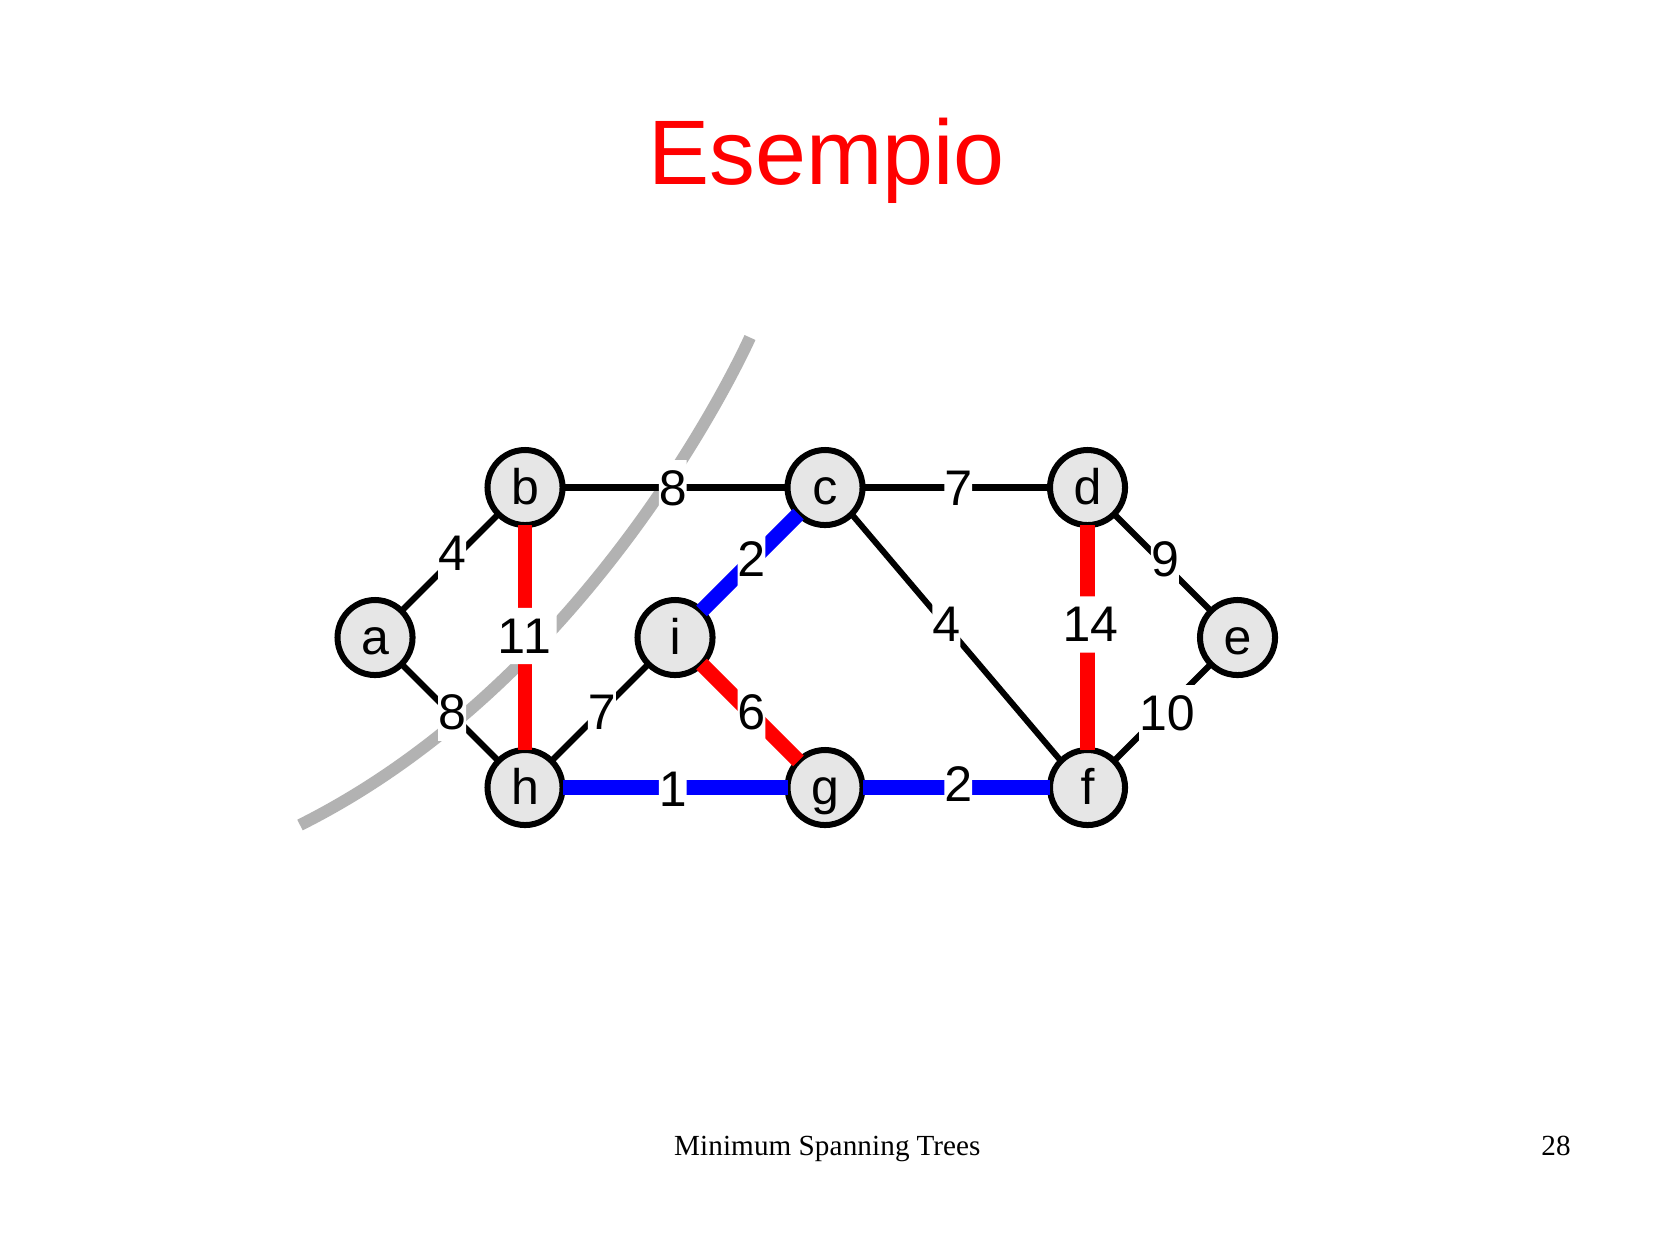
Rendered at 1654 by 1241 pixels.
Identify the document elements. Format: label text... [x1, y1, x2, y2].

text_box 7 [944, 460, 973, 517]
text_box 8 [658, 460, 687, 517]
text_box 10 [1139, 685, 1195, 742]
text_box 11 [497, 607, 557, 665]
title Esempio [82, 49, 1571, 257]
text_box 14 [1062, 596, 1119, 653]
text_box 4 [932, 596, 961, 653]
text_box 2 [944, 756, 973, 813]
text_box e [1200, 600, 1276, 676]
text_box c [787, 450, 863, 526]
text_box 9 [1150, 531, 1179, 588]
text_box b [487, 450, 563, 525]
text_box a [337, 600, 413, 676]
text_box 7 [587, 684, 616, 742]
text_box g [788, 750, 863, 826]
text_box h [487, 750, 563, 826]
text_box d [1050, 450, 1126, 525]
text_box 4 [438, 525, 467, 582]
text_box 6 [737, 684, 766, 742]
text_box f [1050, 750, 1126, 826]
text_box 1 [658, 761, 687, 818]
text_box 8 [438, 684, 467, 741]
text_box 2 [737, 531, 766, 588]
text_box i [637, 600, 713, 676]
